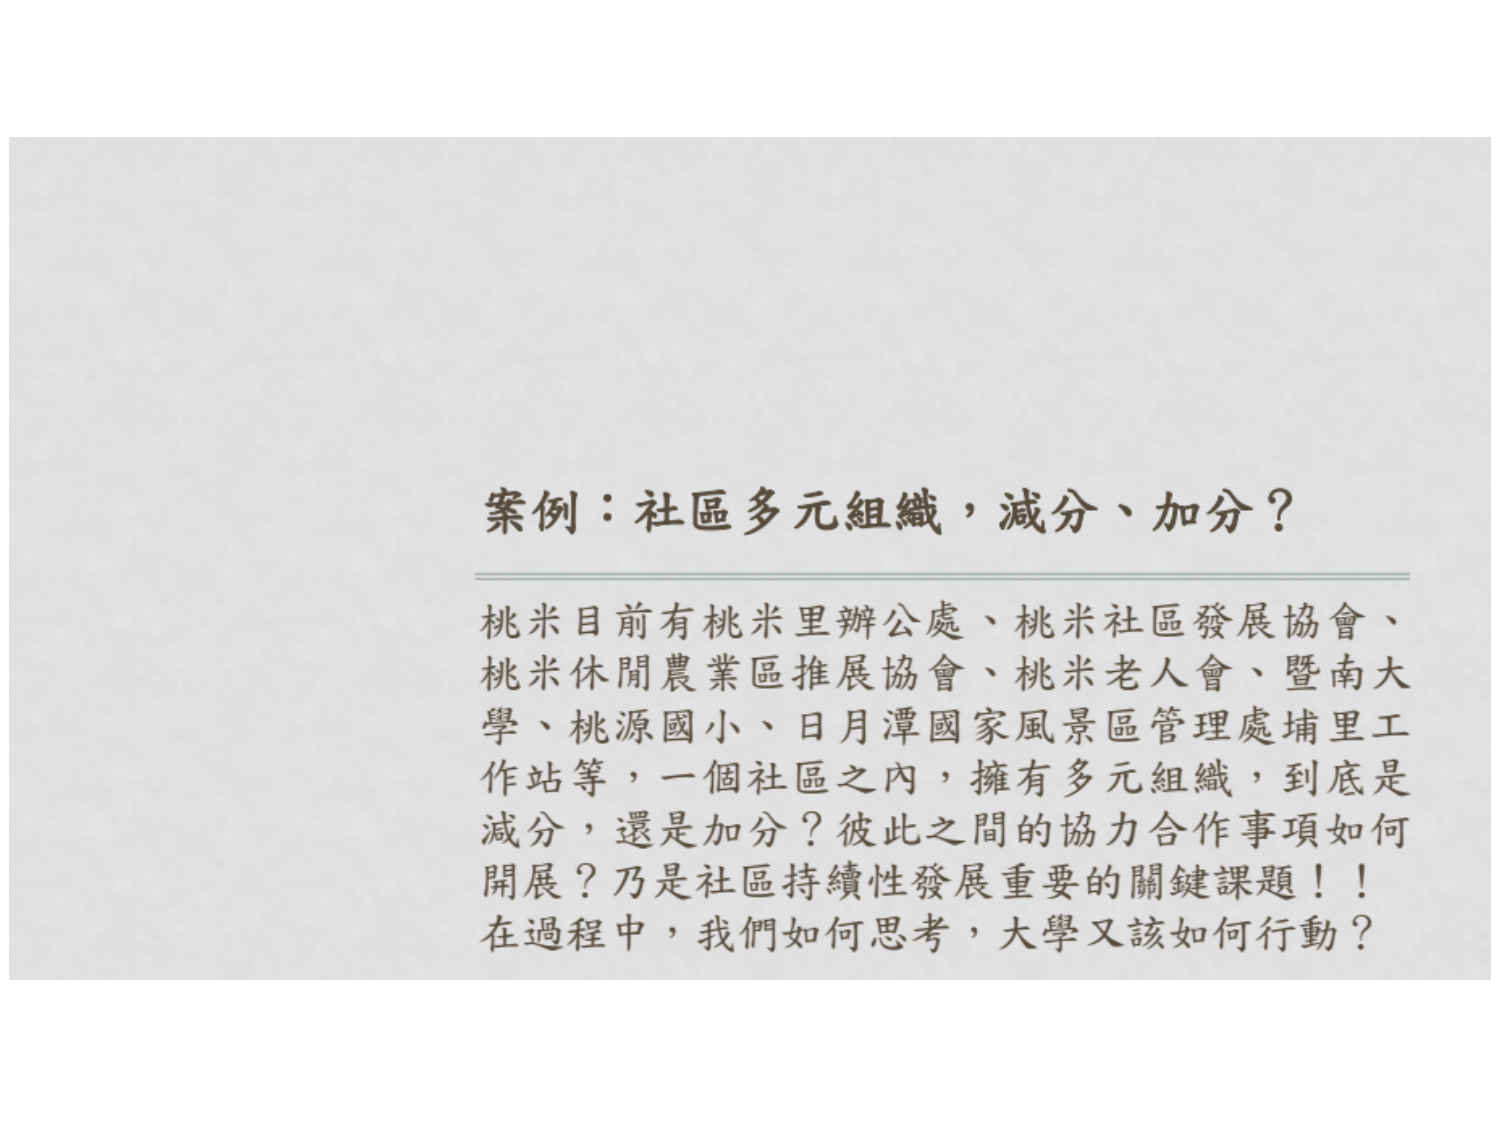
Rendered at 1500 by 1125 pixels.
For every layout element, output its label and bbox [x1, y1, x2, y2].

picture [9, 137, 1491, 980]
